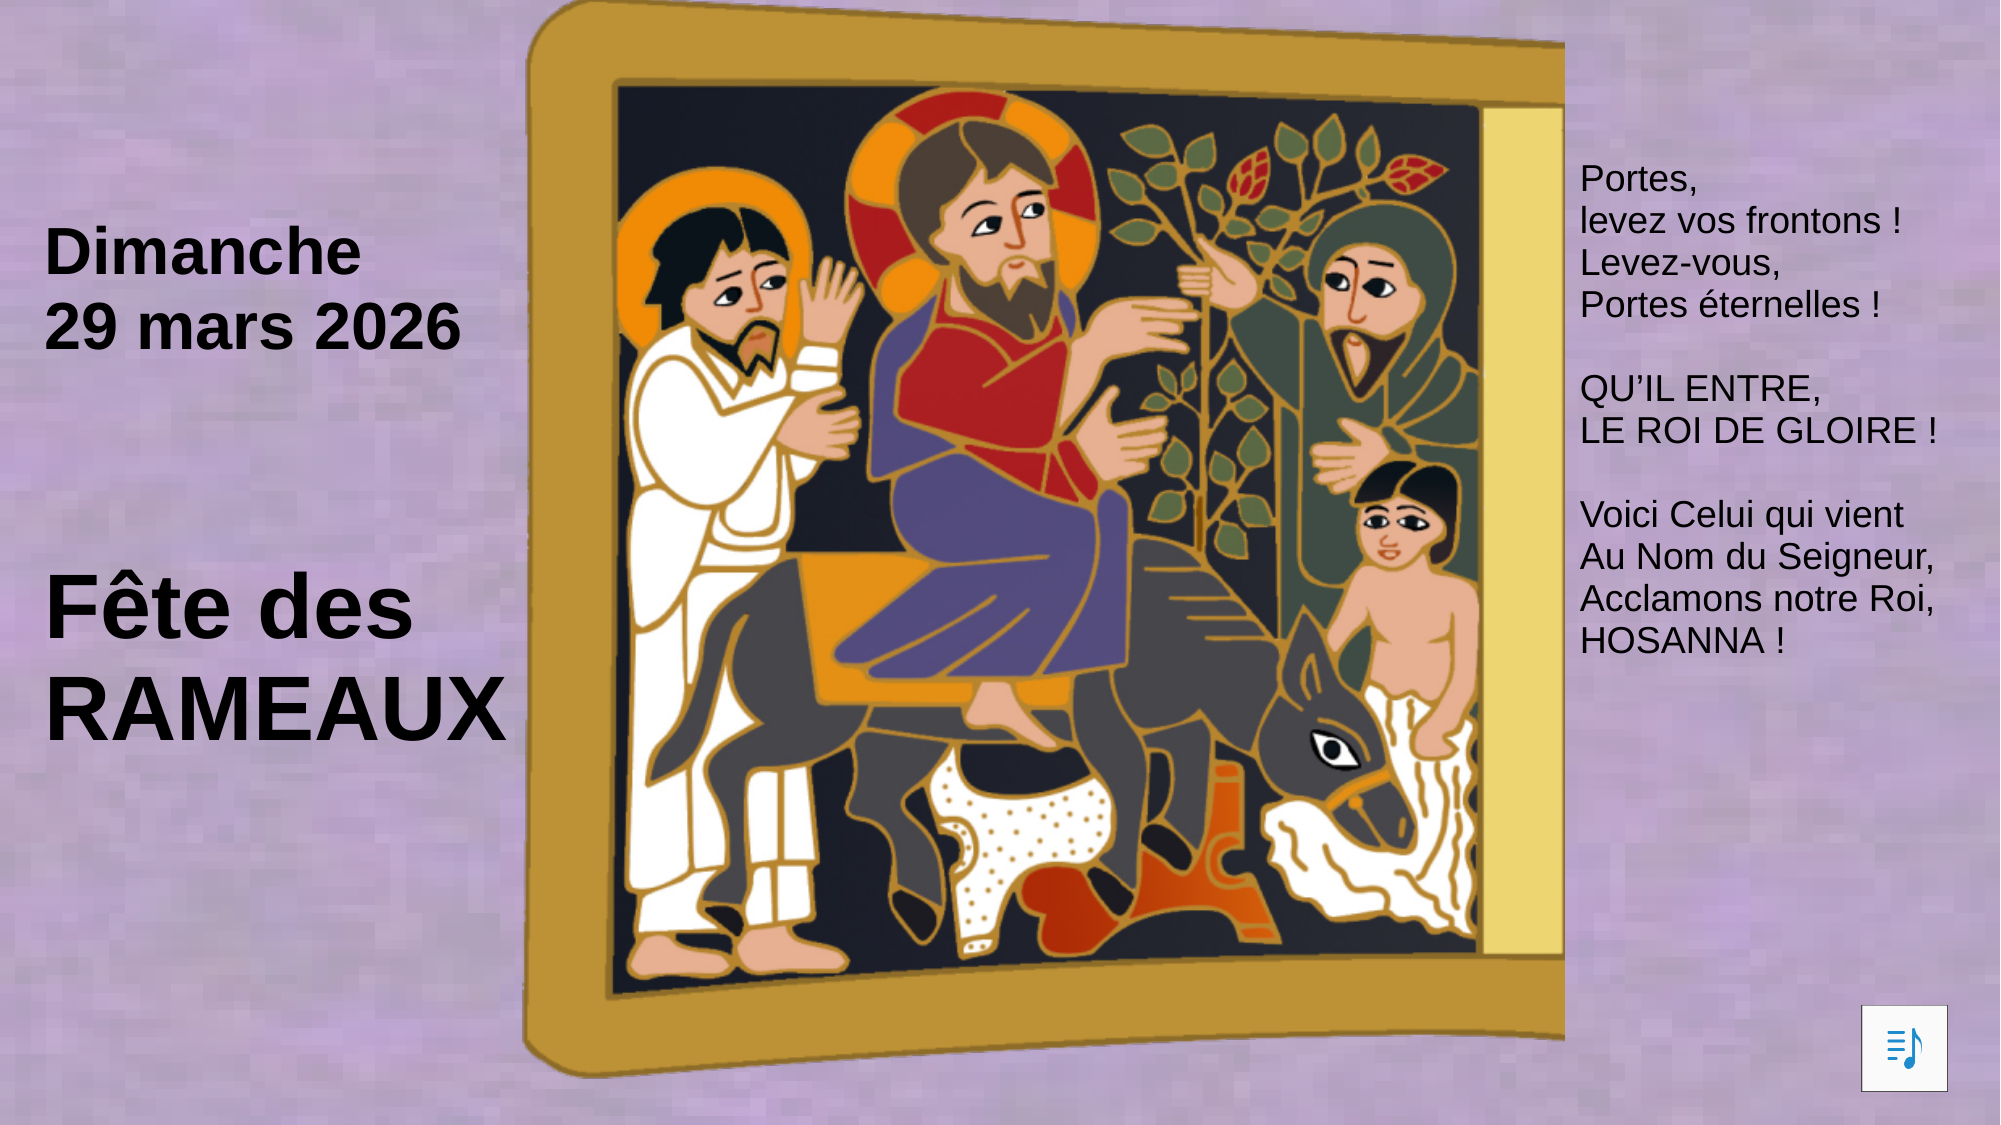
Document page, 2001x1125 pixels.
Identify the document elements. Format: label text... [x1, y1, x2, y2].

text_box Dimanche 29 mars 2026 Fête des RAMEAUX [29, 206, 562, 868]
text_box Portes, levez vos frontons ! Levez-vous, Portes éternelles ! QU’IL ENTRE, LE ROI DE GLOIRE ! Voici Celui qui vient Au Nom du Seigneur, Acclamons notre Roi, HOSANNA ! [1564, 149, 1954, 669]
picture [442, 0, 1565, 1125]
text_box [1860, 1003, 1949, 1093]
